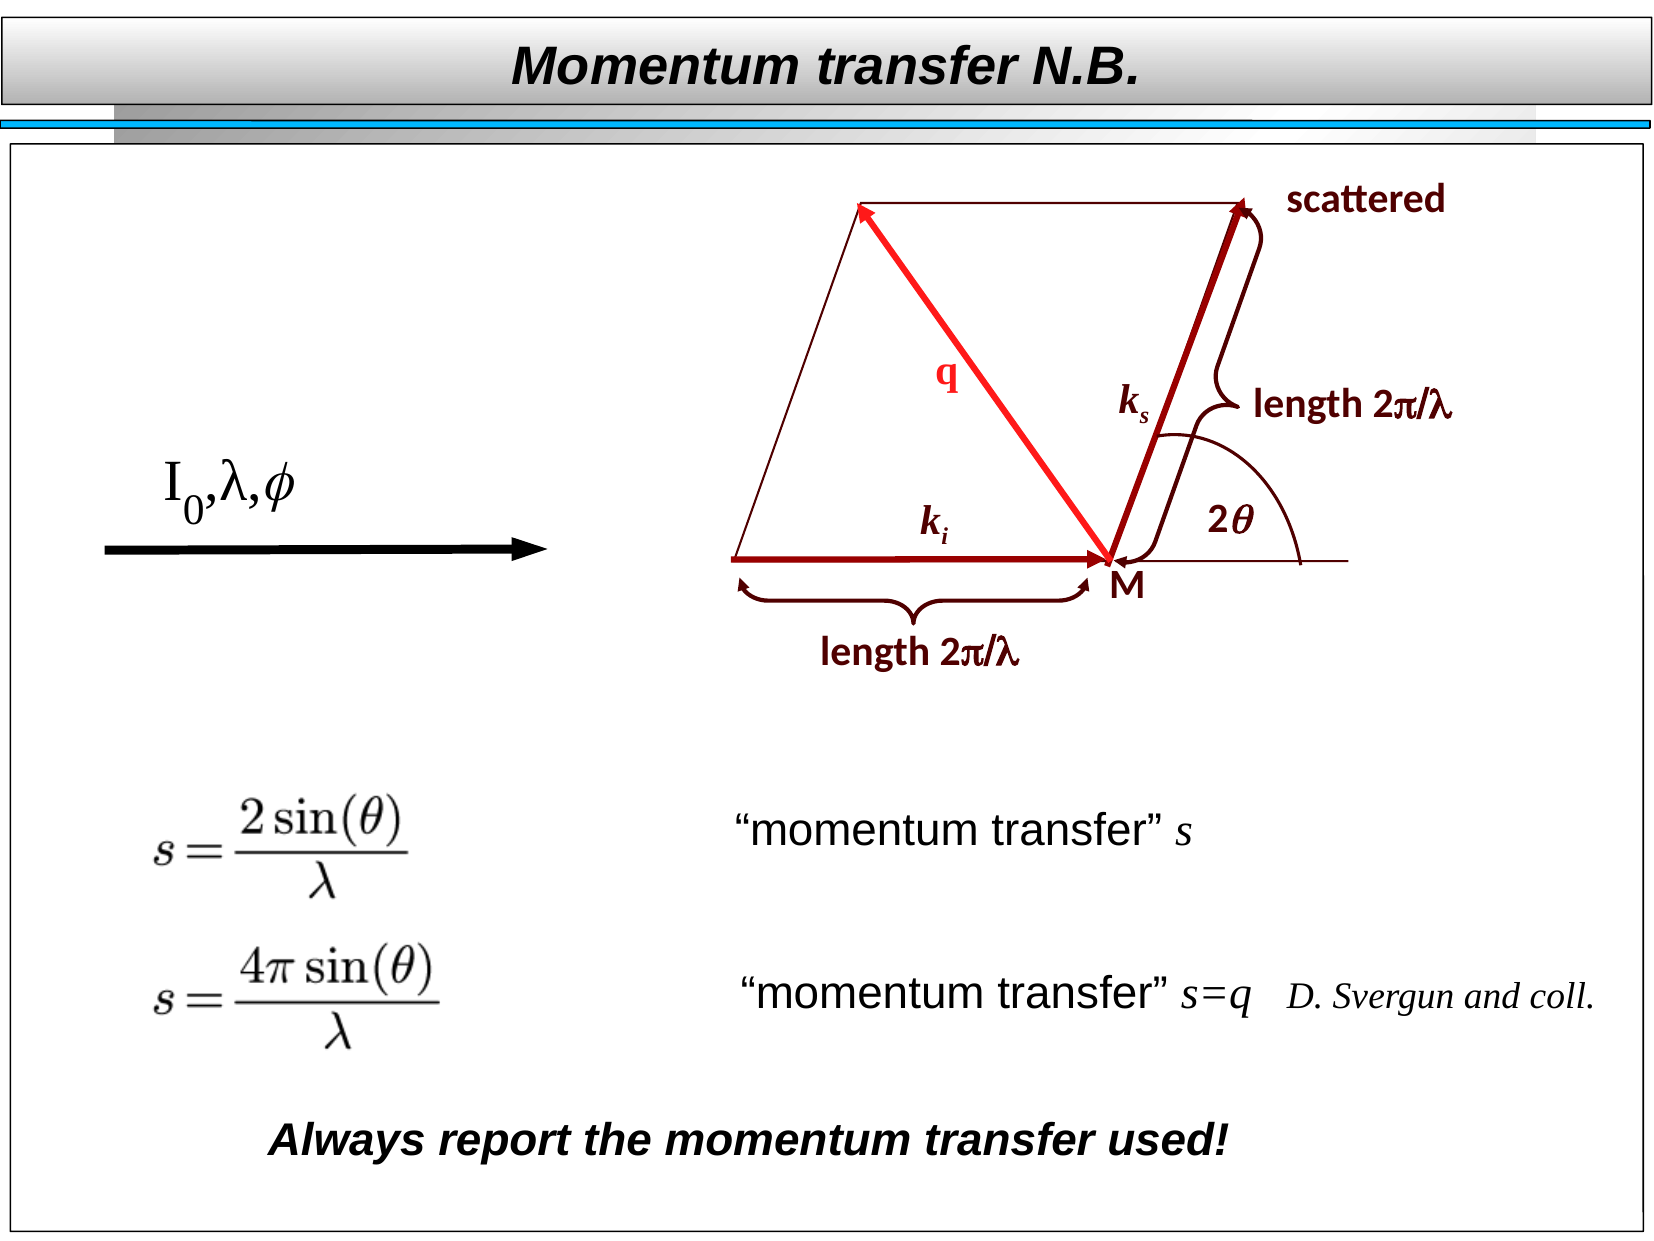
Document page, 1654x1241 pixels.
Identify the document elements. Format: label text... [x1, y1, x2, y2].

text_box Momentum transfer N.B. [1, 17, 1652, 105]
text_box length 2p/l [1238, 368, 1467, 435]
text_box “momentum transfer” s [720, 796, 1231, 864]
text_box [0, 120, 1651, 129]
text_box ki [905, 484, 963, 558]
picture [131, 779, 451, 1074]
text_box M [1094, 549, 1161, 615]
text_box q [920, 335, 973, 401]
text_box 2q [1192, 483, 1266, 549]
text_box scattered [1271, 163, 1462, 229]
text_box “momentum transfer” s=q D. Svergun and coll. [725, 960, 1654, 1078]
text_box Always report the momentum transfer used! [253, 1106, 1246, 1216]
text_box length 2p/l [805, 615, 1034, 681]
text_box ks [1103, 363, 1165, 437]
text_box I0,λ,f [148, 425, 307, 542]
